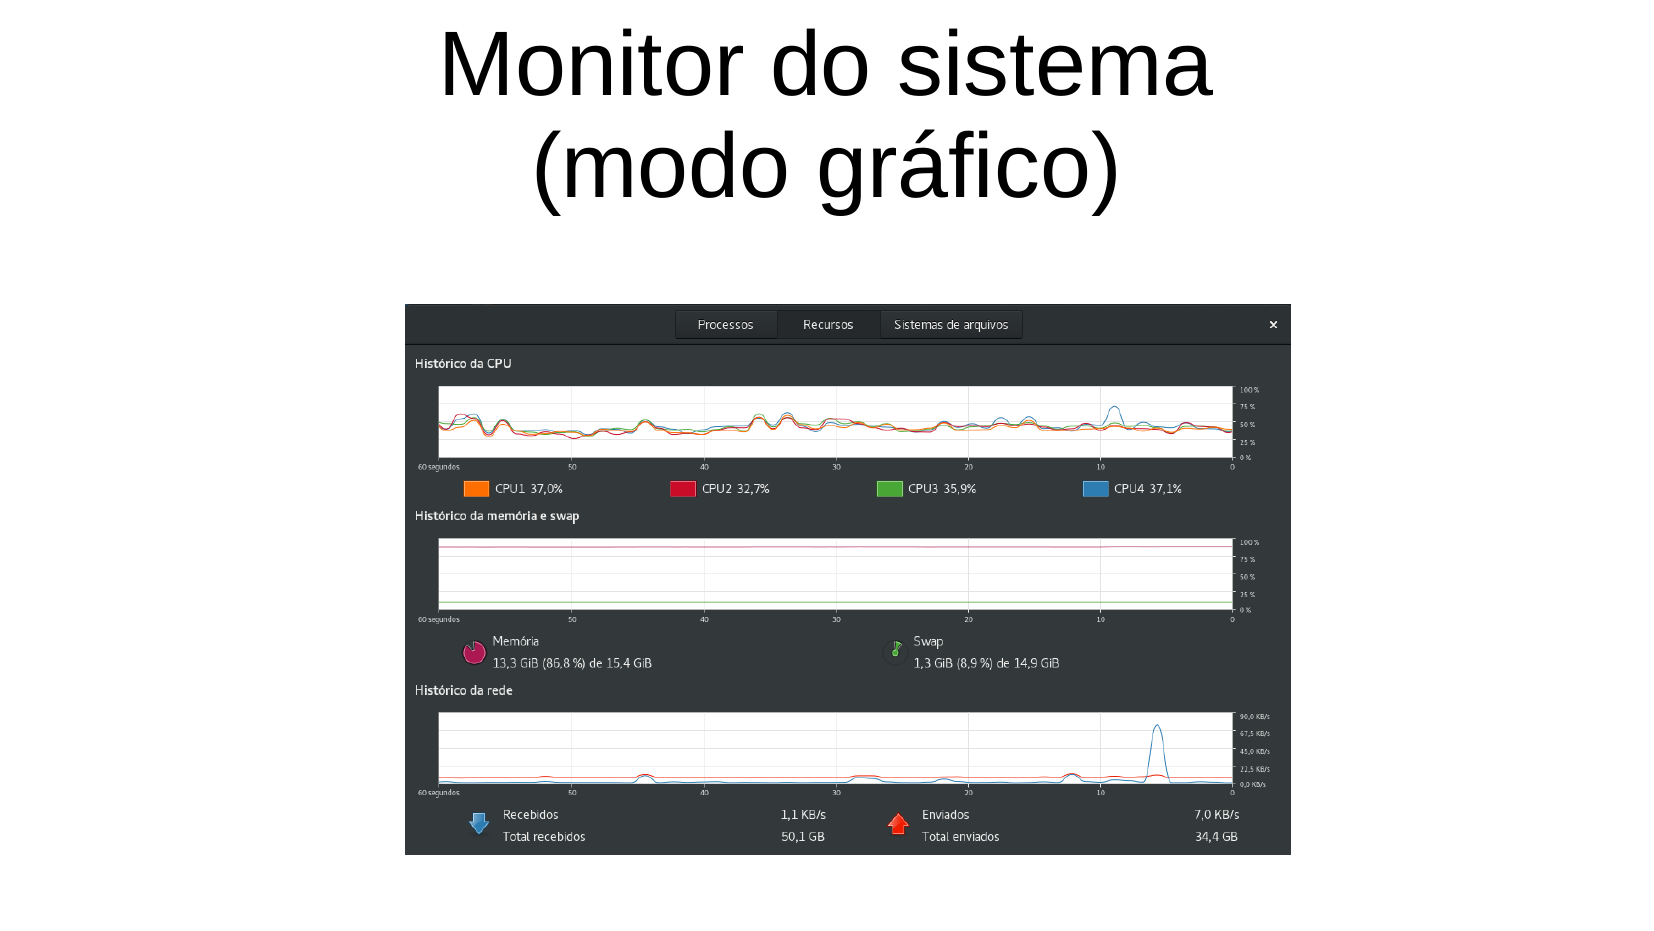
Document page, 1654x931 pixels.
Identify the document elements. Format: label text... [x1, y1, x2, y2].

picture [405, 304, 1291, 856]
title Monitor do sistema (modo gráfico) [82, 12, 1571, 218]
